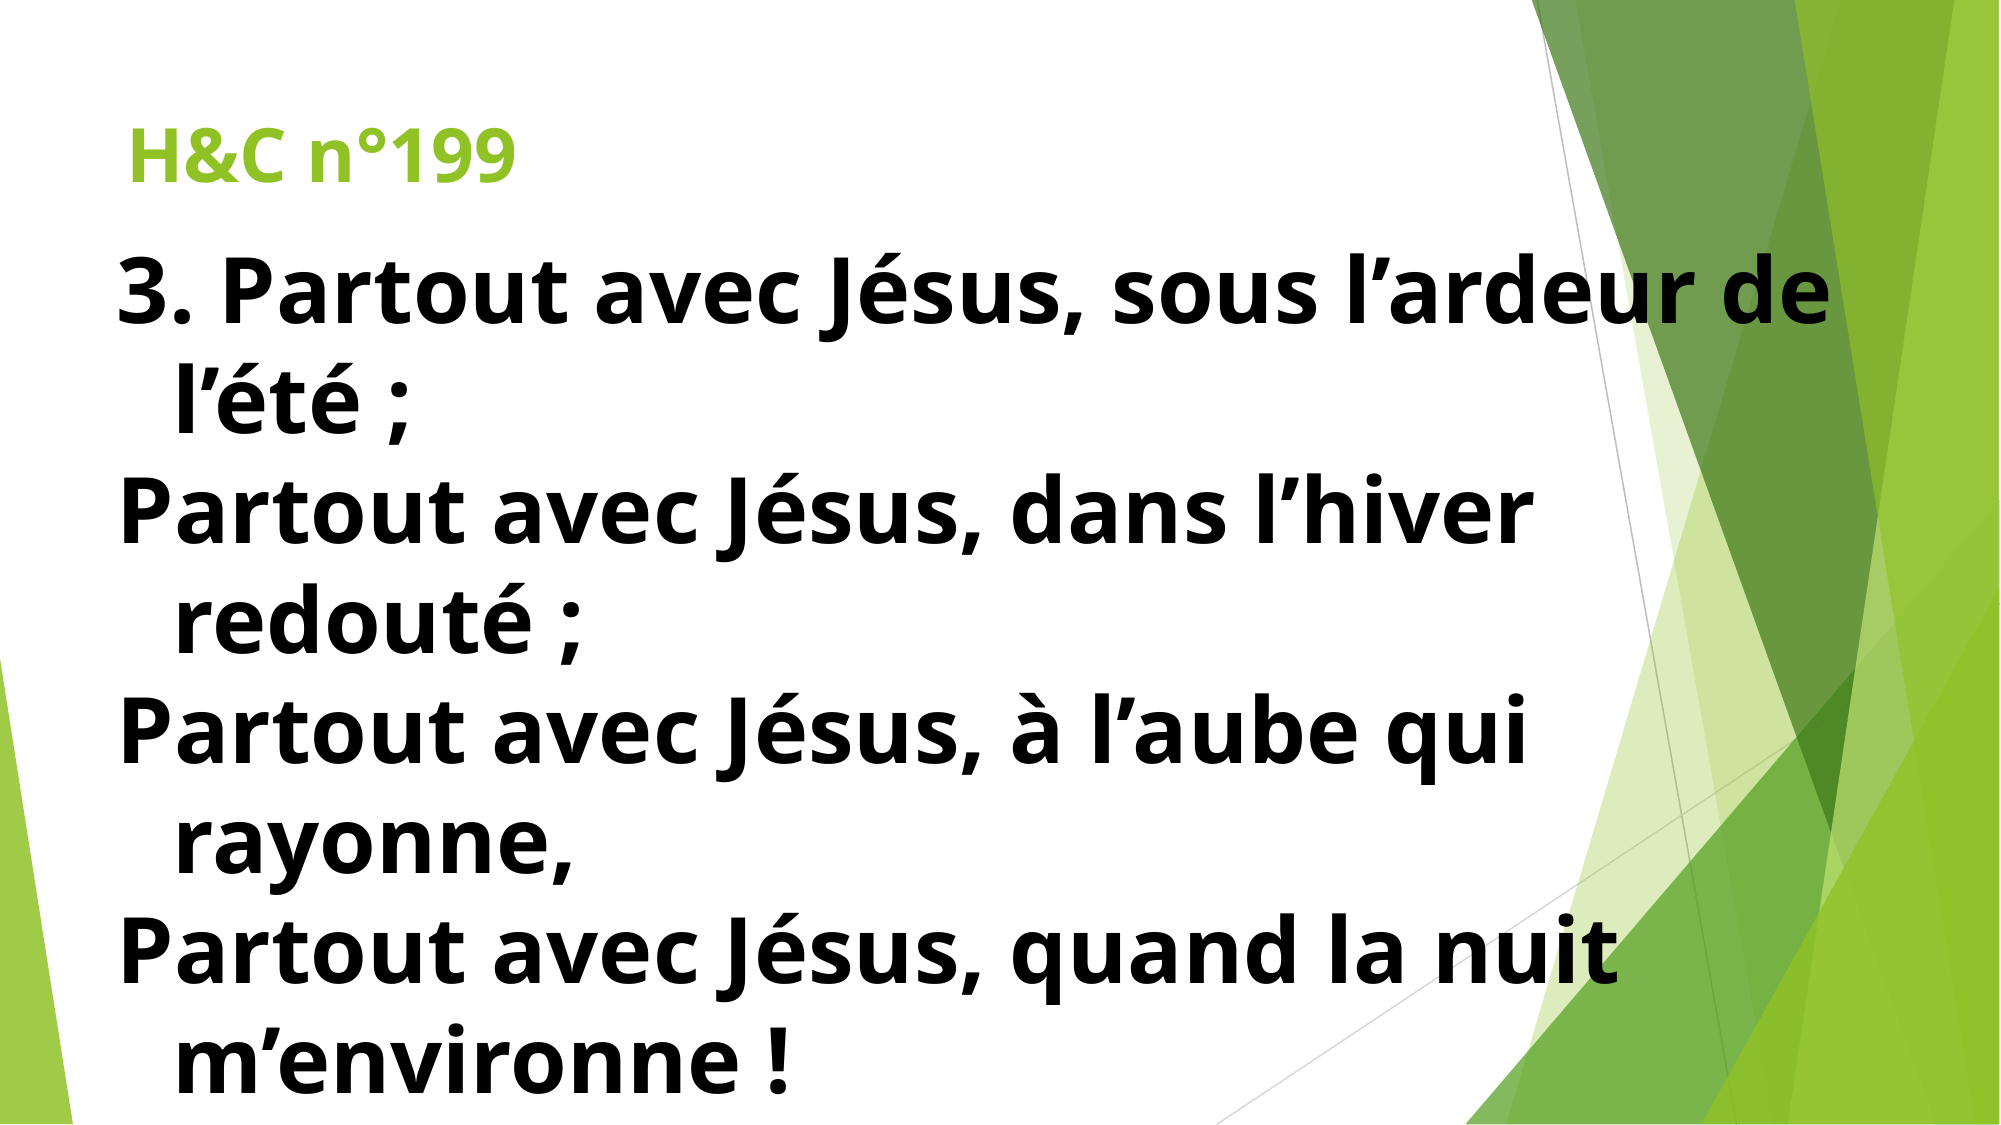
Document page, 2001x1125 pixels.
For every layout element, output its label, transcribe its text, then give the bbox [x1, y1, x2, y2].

text_box H&C n°199 [111, 99, 1522, 224]
text_box 3. Partout avec Jésus, sous l’ardeur de l’été ; Partout avec Jésus, dans l’hiver redouté ; Partout avec Jésus, à l’aube qui rayonne, Partout avec Jésus, quand la nuit m’environne ! [101, 224, 1939, 1063]
